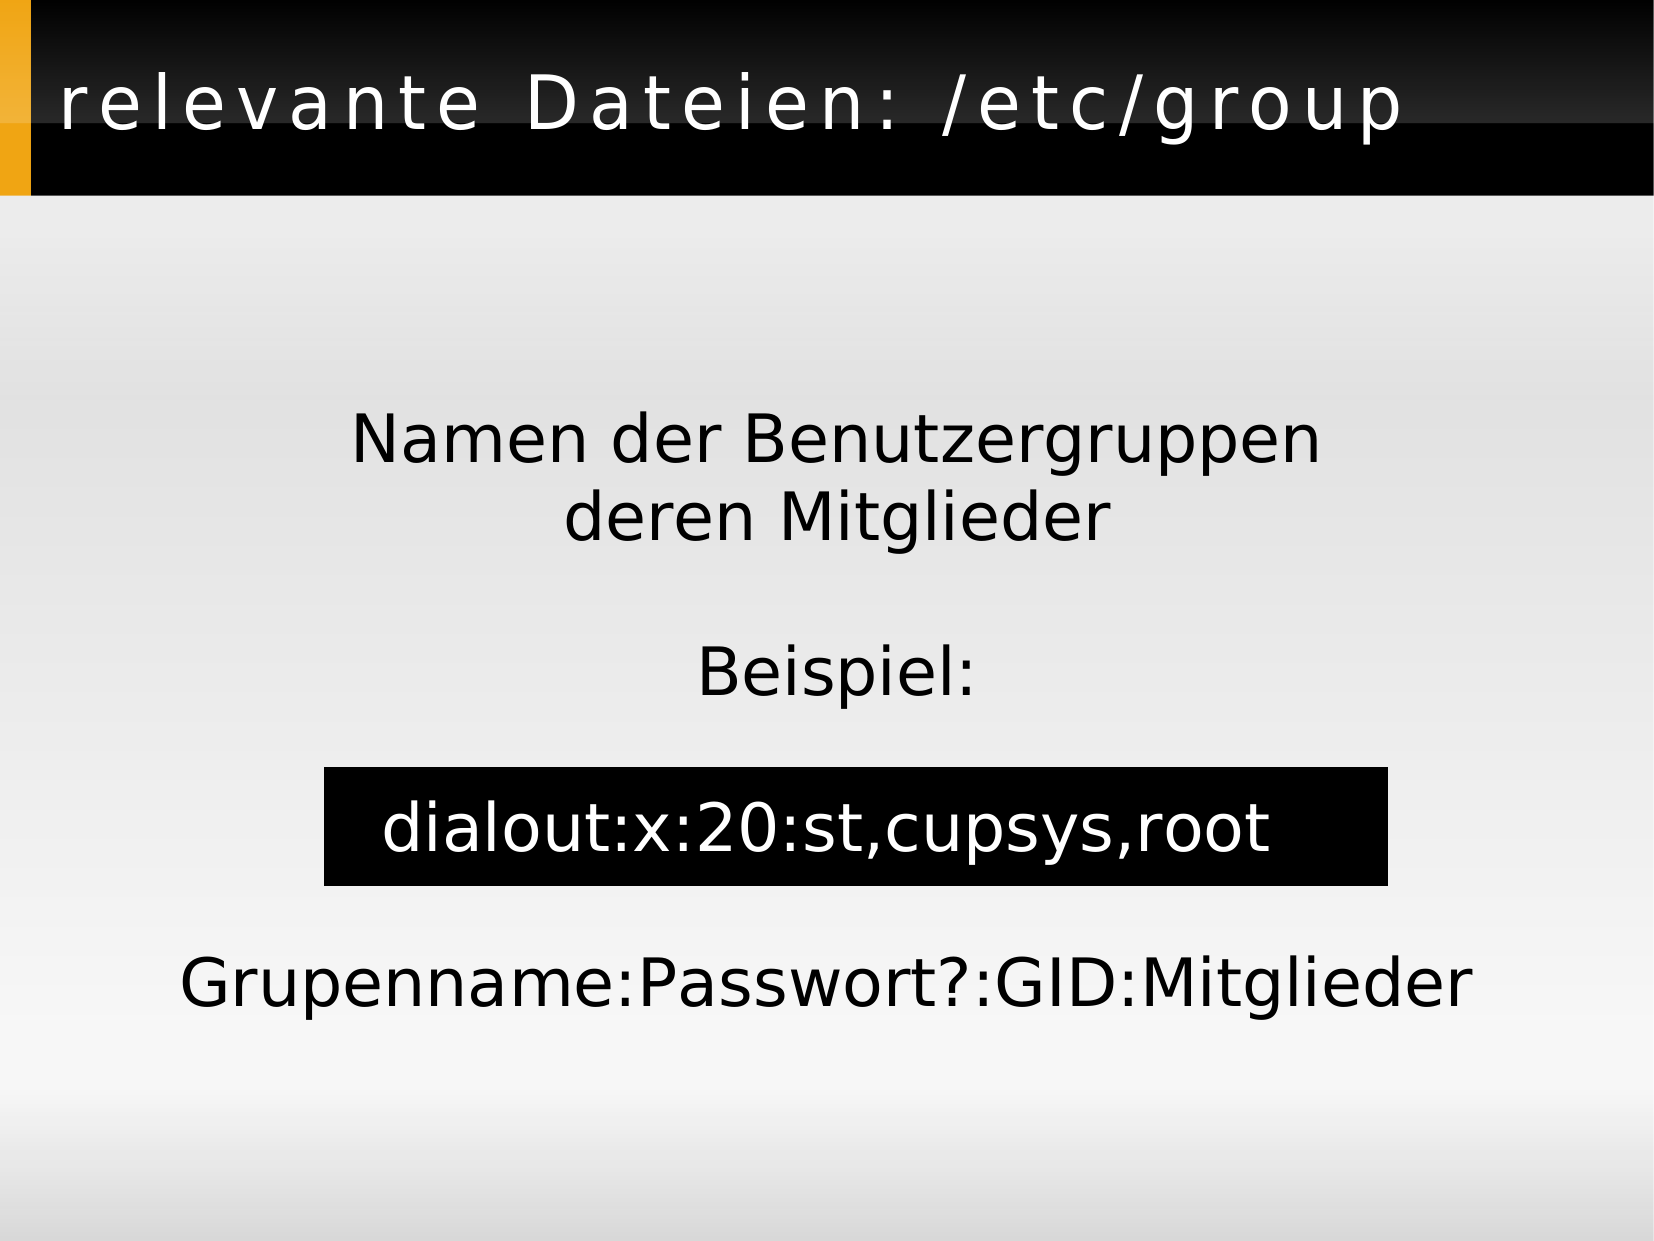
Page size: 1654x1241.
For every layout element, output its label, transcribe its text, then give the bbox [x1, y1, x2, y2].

title relevante Dateien: /etc/group [59, 29, 1625, 178]
chart [566, 565, 1101, 692]
picture [0, 0, 1654, 1241]
subtitle Namen der Benutzergruppen deren Mitglieder Beispiel: dialout:x:20:st,cupsys,root Grupenname:Passwort?:GID:Mitglieder [82, 290, 1571, 1211]
